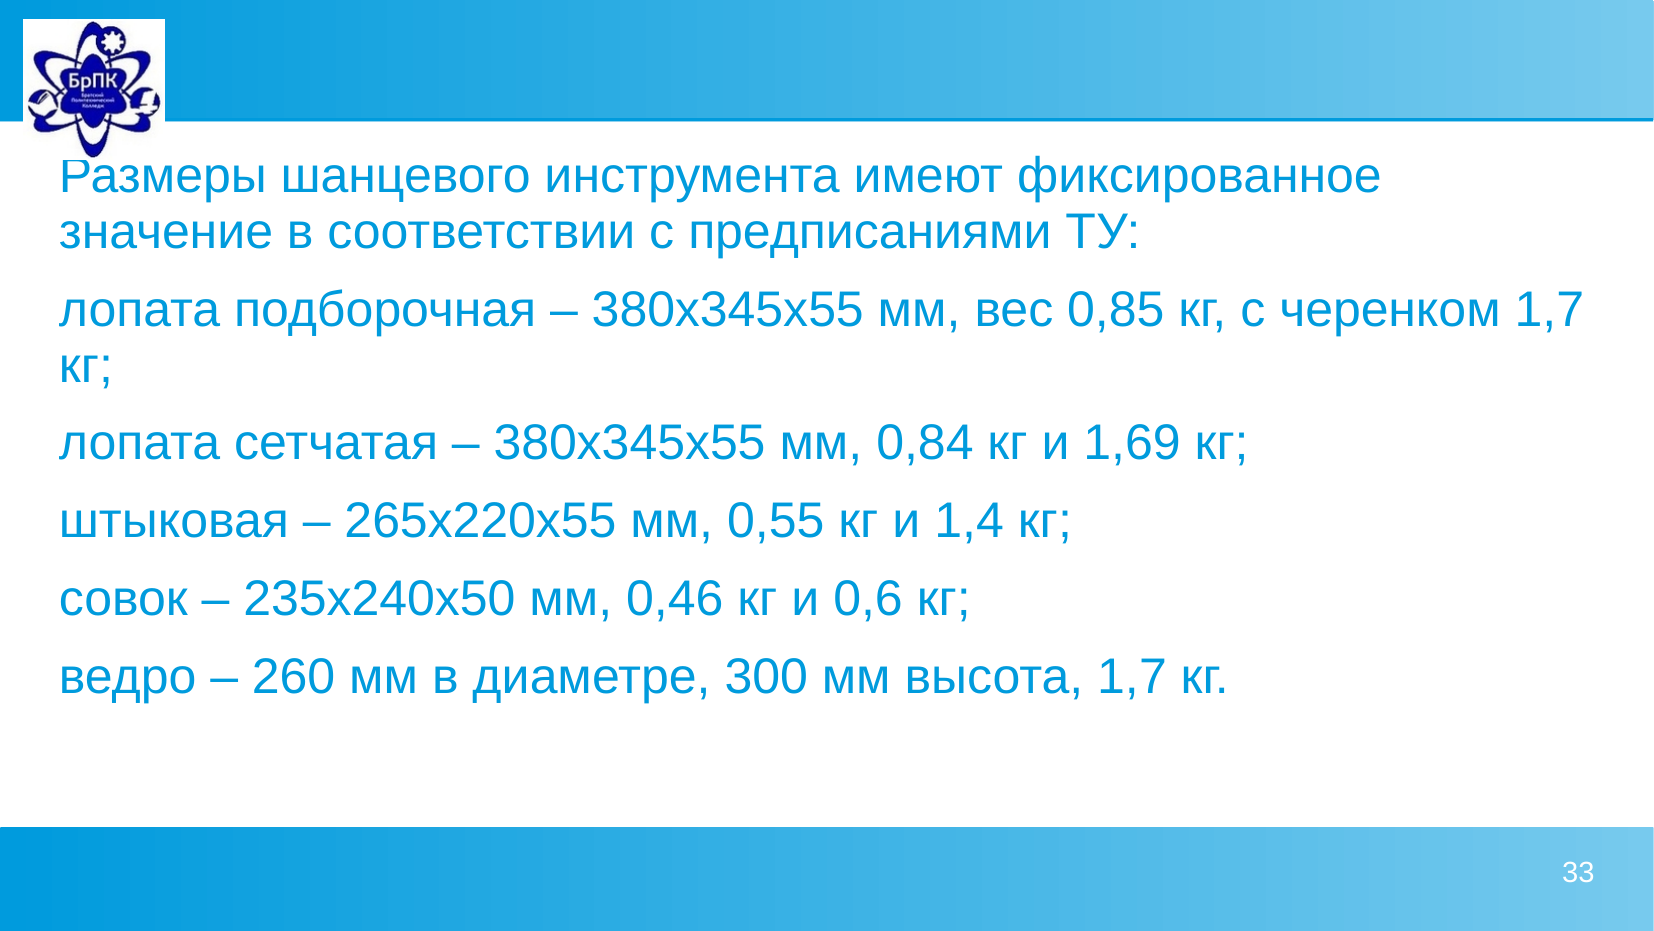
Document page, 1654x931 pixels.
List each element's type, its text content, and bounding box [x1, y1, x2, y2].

picture [23, 20, 165, 160]
list Размеры шанцевого инструмента имеют фиксированное значение в соответствии с предписаниями ТУ: лопата подборочная – 380х345х55 мм, вес 0,85 кг, с черенком 1,7 кг; лопата сетчатая – 380х345х55 мм, 0,84 кг и 1,69 кг; штыковая – 265х220х55 мм, 0,55 кг и 1,4 кг; совок – 235х240х50 мм, 0,46 кг и 0,6 кг; ведро – 260 мм в диаметре, 300 мм высота, 1,7 кг. [59, 147, 1595, 739]
